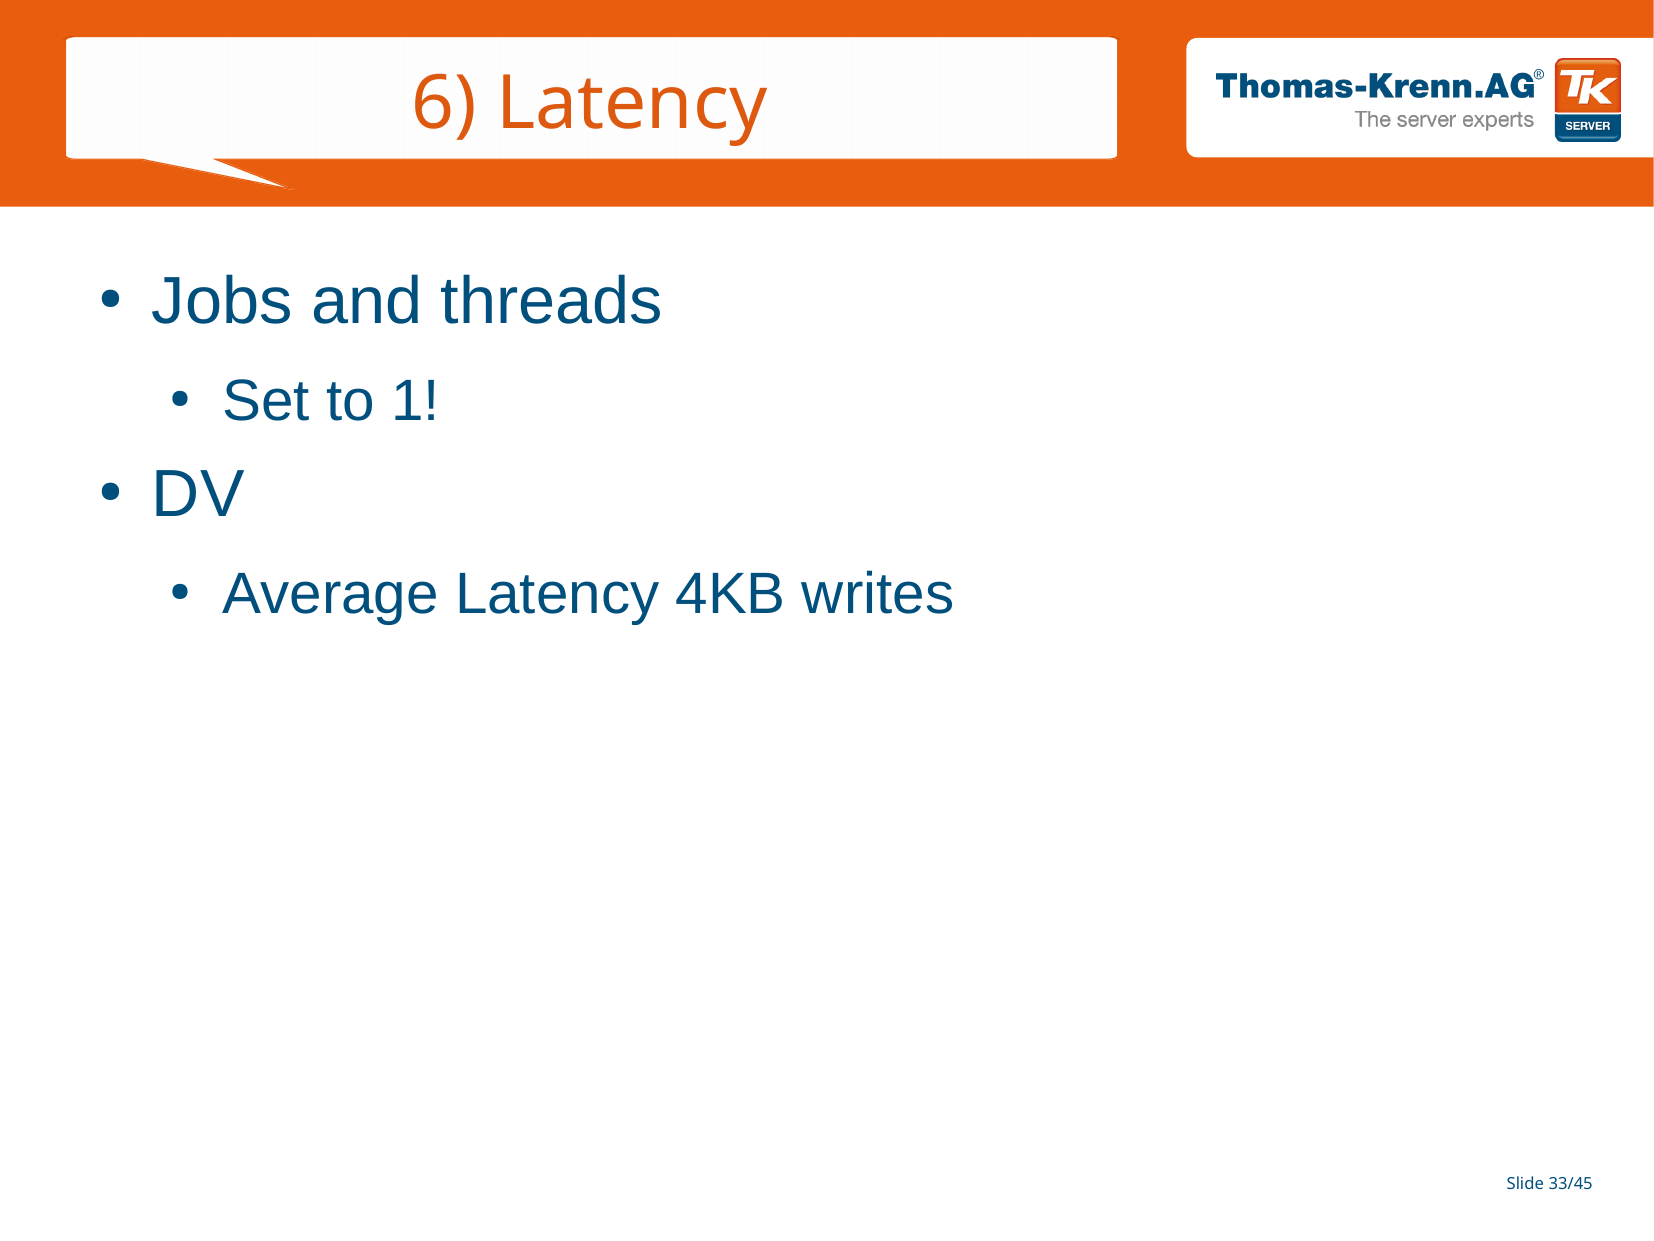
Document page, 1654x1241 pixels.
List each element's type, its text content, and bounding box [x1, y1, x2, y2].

picture [63, 36, 1120, 190]
title 6) Latency [69, 35, 1110, 165]
picture [1216, 58, 1621, 142]
list Jobs and threads Set to 1! DV Average Latency 4KB writes [81, 263, 1570, 1092]
